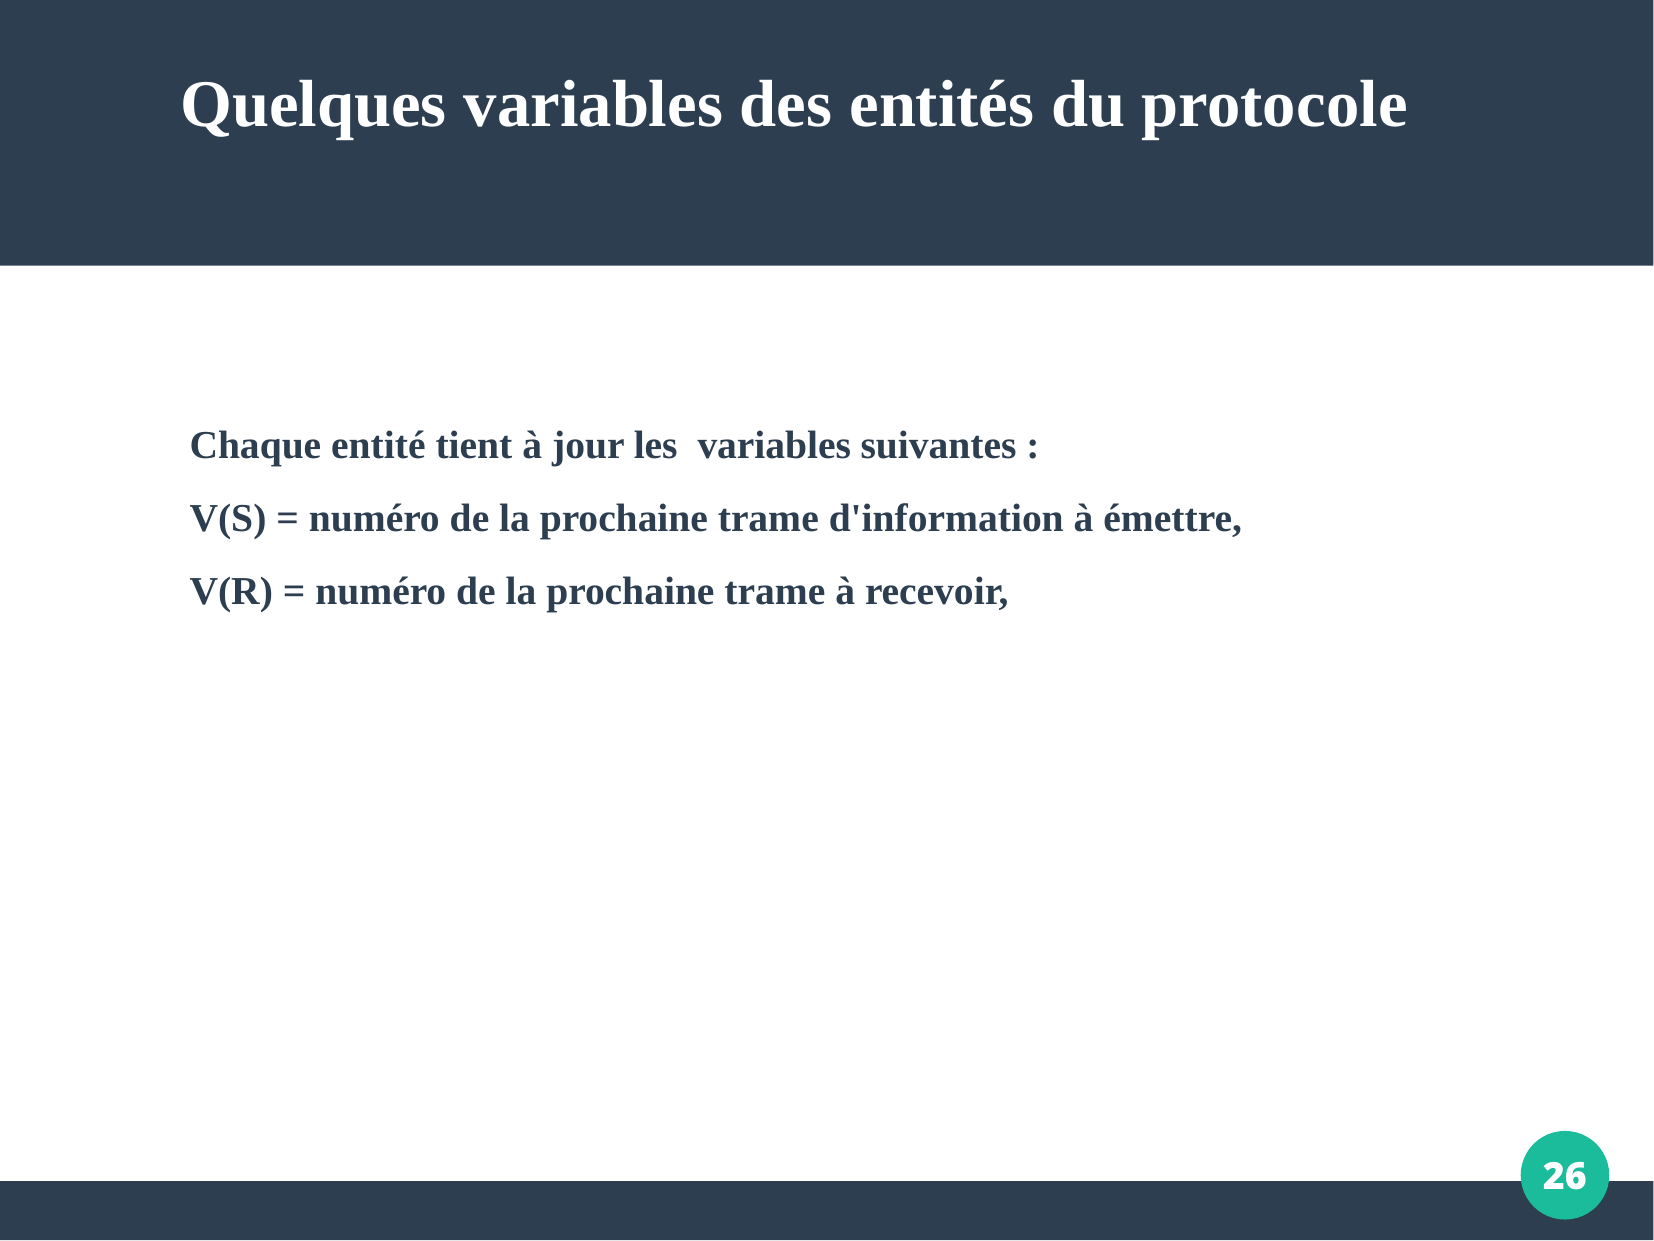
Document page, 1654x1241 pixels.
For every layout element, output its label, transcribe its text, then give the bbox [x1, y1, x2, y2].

text_box Quelques variables des entités du protocole [165, 59, 1512, 222]
text_box Chaque entité tient à jour les variables suivantes : V(S) = numéro de la prochaine trame d'information à émettre, V(R) = numéro de la prochaine trame à recevoir, [174, 342, 1607, 621]
